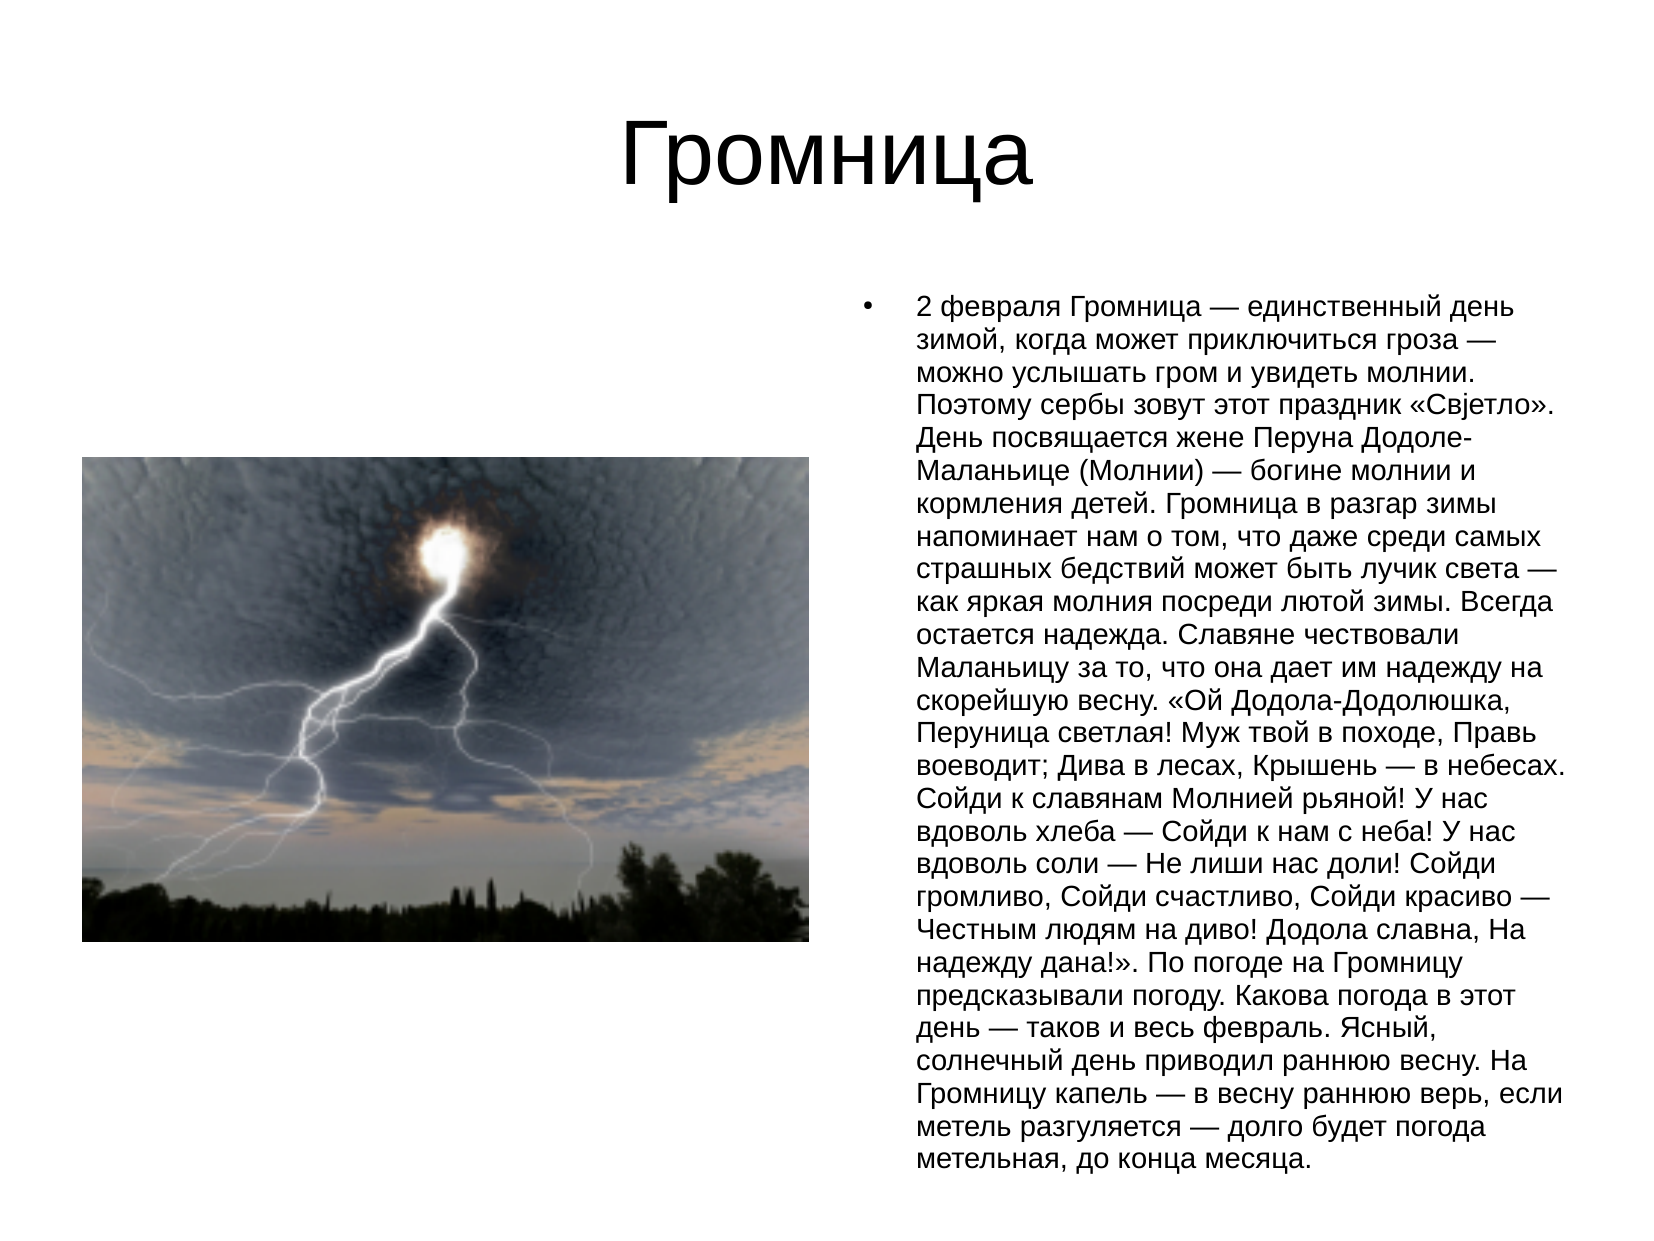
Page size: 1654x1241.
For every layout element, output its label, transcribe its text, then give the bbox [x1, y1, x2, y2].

picture [82, 457, 809, 942]
title Громница [82, 49, 1571, 257]
list 2 февраля Громница — единственный день зимой, когда может приключиться гроза — можно услышать гром и увидеть молнии. Поэтому сербы зовут этот праздник «Свjетло». День посвящается жене Перуна Додоле-Маланьице (Молнии) — богине молнии и кормления детей. Громница в разгар зимы напоминает нам о том, что даже среди самых страшных бедствий может быть лучик света — как яркая молния посреди лютой зимы. Всегда остается надежда. Славяне чествовали Маланьицу за то, что она дает им надежду на скорейшую весну. «Ой Додола-Додолюшка, Перуница светлая! Муж твой в походе, Правь воеводит; Дива в лесах, Крышень — в небесах. Сойди к славянам Молнией рьяной! У нас вдоволь хлеба — Сойди к нам с неба! У нас вдоволь соли — Не лиши нас доли! Сойди громливо, Сойди счастливо, Сойди красиво — Честным людям на диво! Додола славна, На надежду дана!». По погоде на Громницу предсказывали погоду. Какова погода в этот день — таков и весь февраль. Ясный, солнечный день приводил раннюю весну. На Громницу капель — в весну раннюю верь, если метель разгуляется — долго будет погода метельная, до конца месяца. [845, 290, 1572, 1176]
